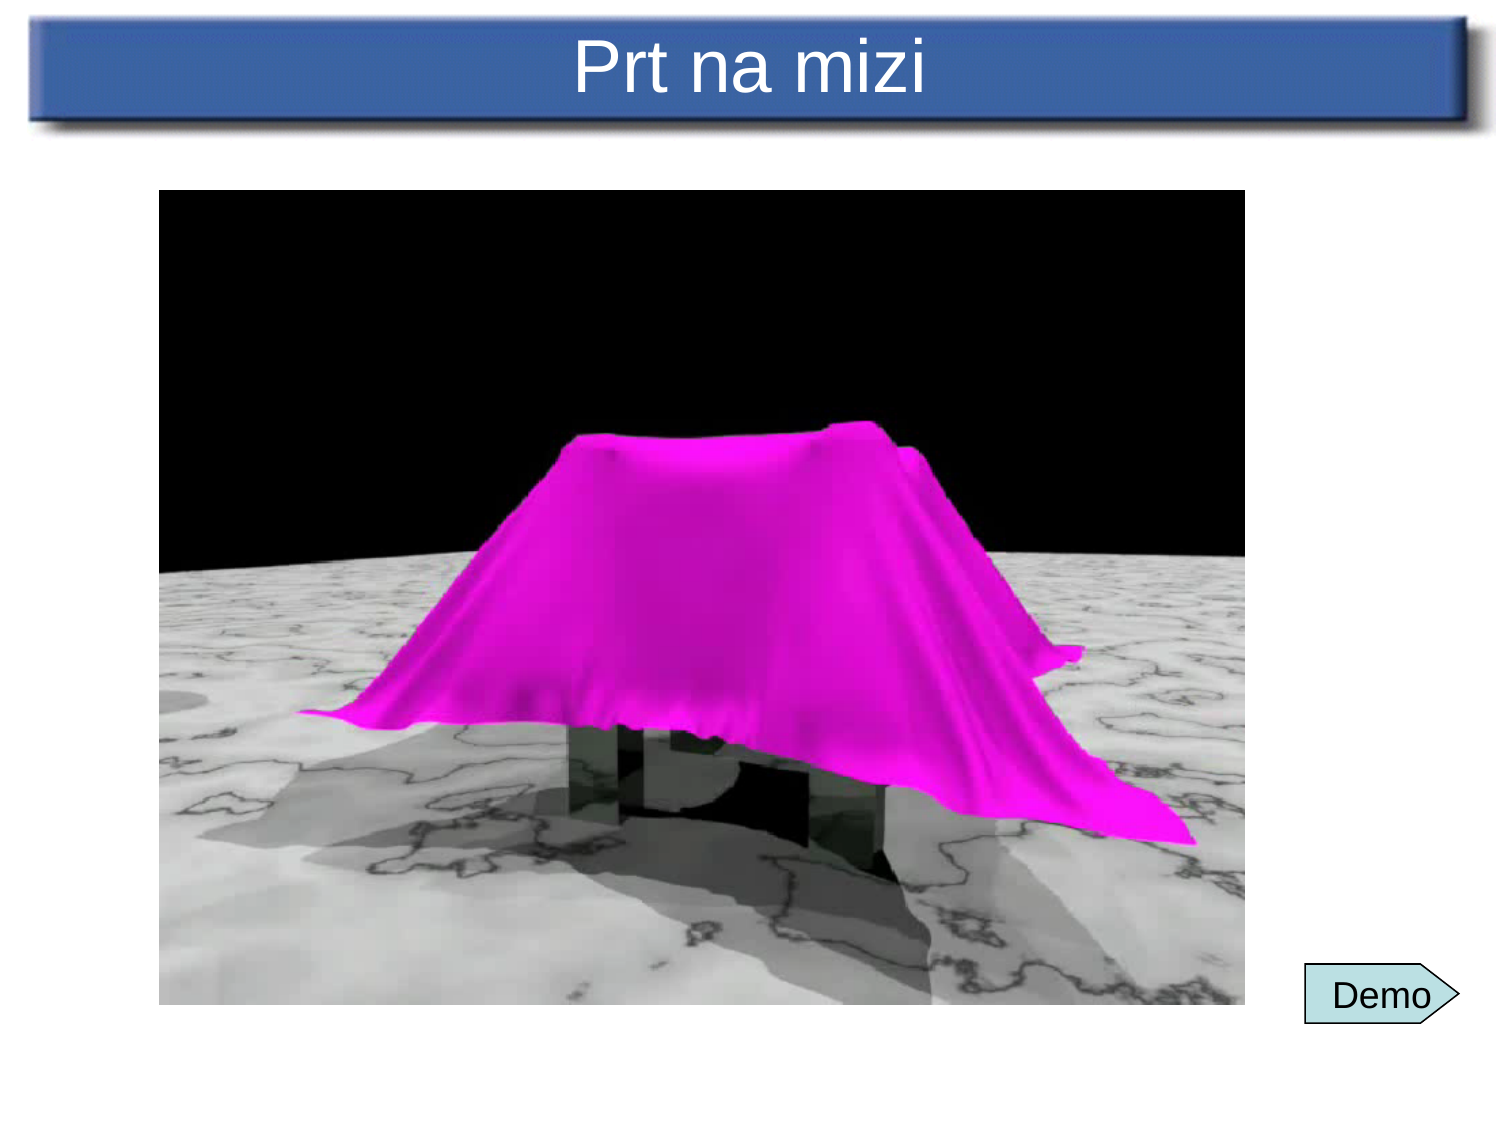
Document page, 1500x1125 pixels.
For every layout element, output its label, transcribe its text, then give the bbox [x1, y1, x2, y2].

title Prt na mizi [75, 0, 1426, 126]
text_box Demo [1305, 964, 1459, 1024]
picture [159, 190, 1245, 1005]
picture [27, 13, 1496, 141]
